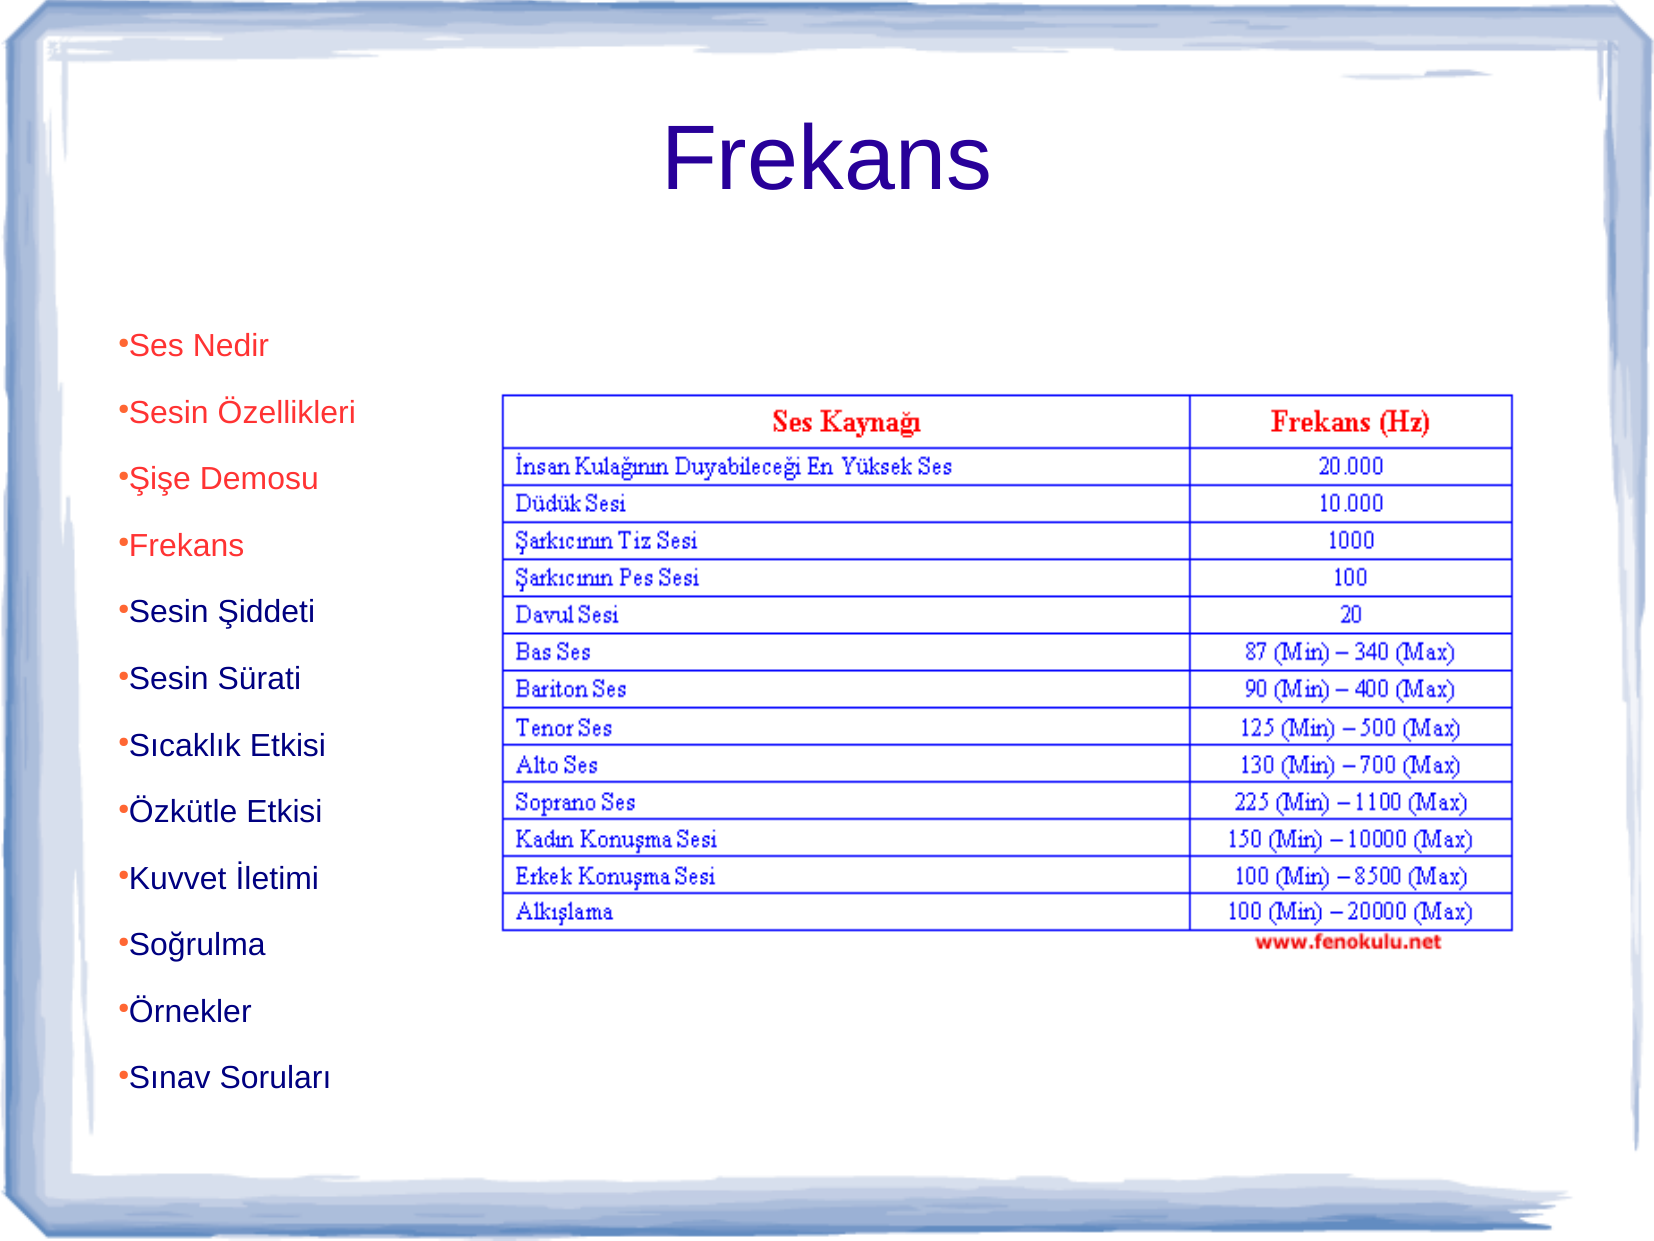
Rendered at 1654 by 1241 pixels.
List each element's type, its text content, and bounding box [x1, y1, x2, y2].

title Frekans [82, 49, 1571, 257]
picture [497, 389, 1524, 957]
list Ses Nedir Sesin Özellikleri Şişe Demosu Frekans Sesin Şiddeti Sesin Sürati Sıcaklık Etkisi Özkütle Etkisi Kuvvet İletimi Soğrulma Örnekler Sınav Soruları [118, 324, 438, 1097]
